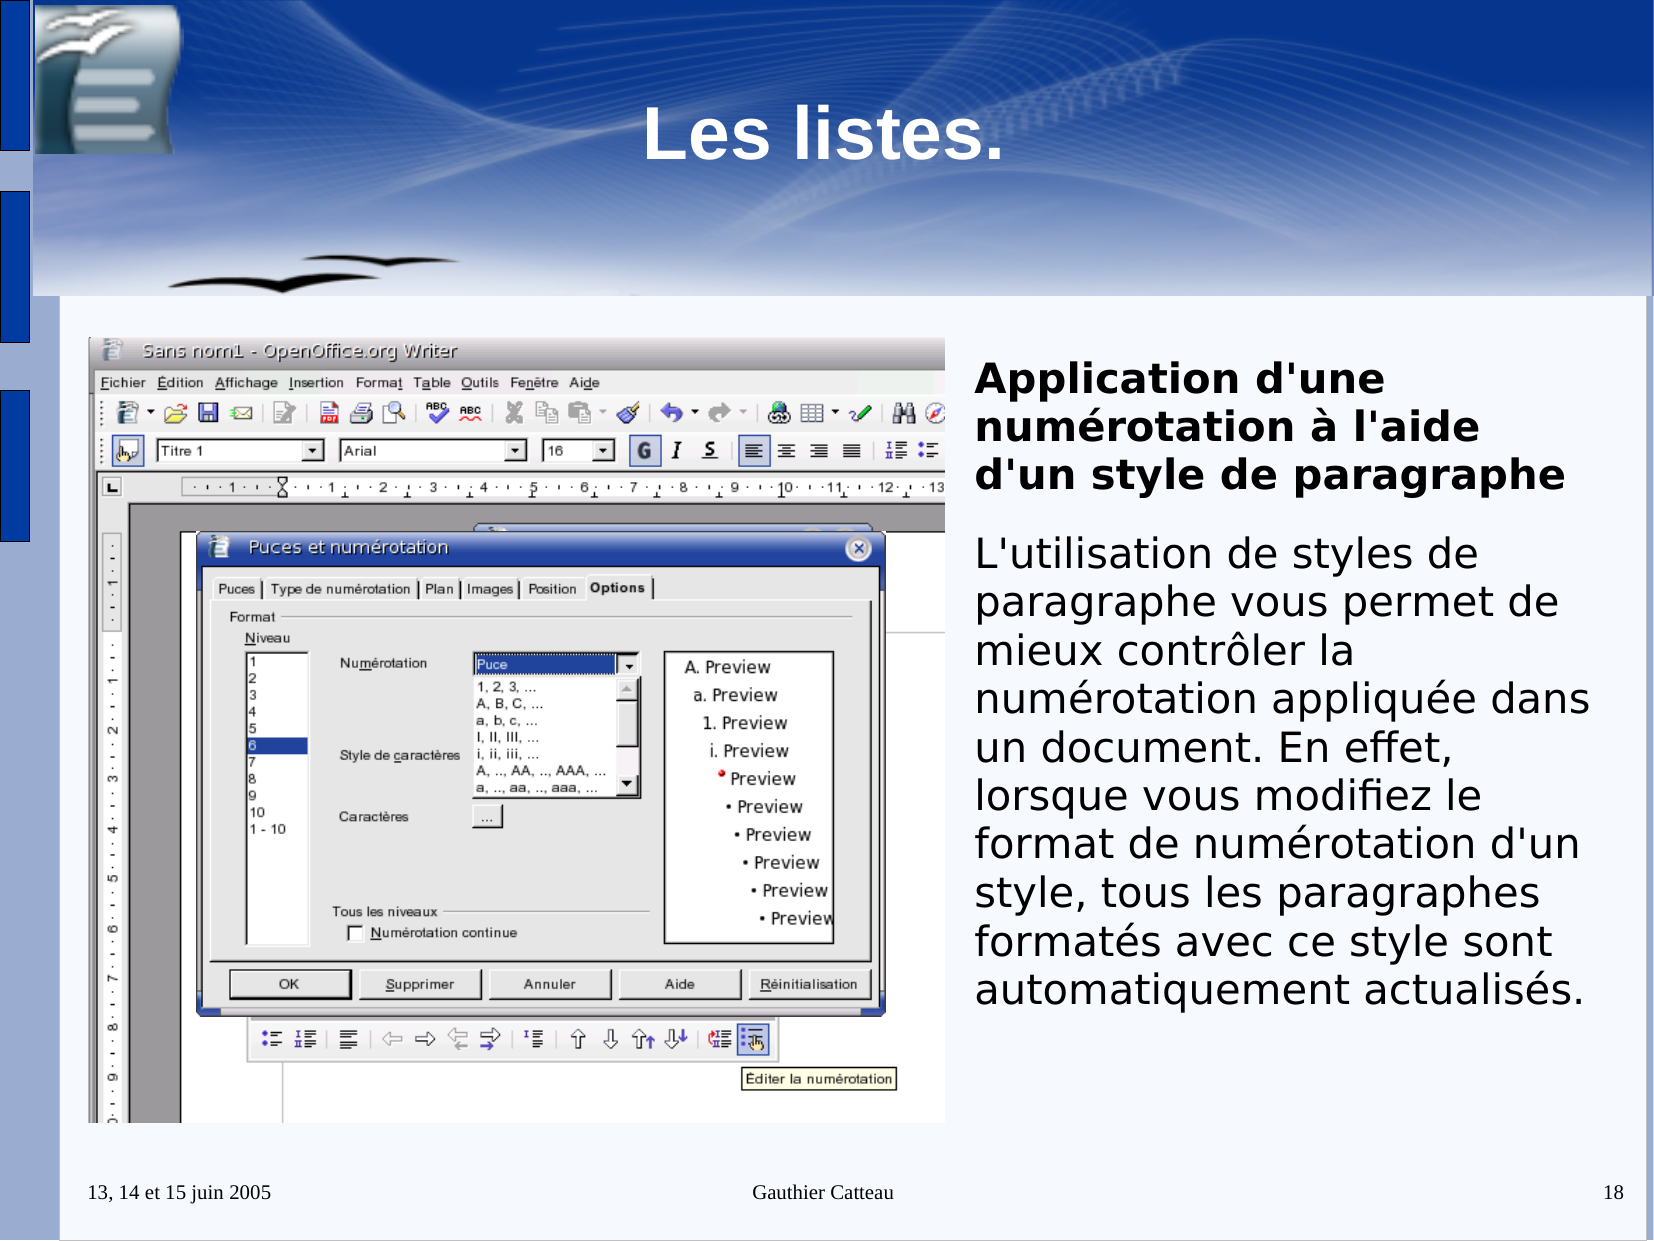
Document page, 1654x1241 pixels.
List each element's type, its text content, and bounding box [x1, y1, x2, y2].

picture [88, 337, 945, 1123]
list Application d'une numérotation à l'aide d'un style de paragraphe L'utilisation de styles de paragraphe vous permet de mieux contrôler la numérotation appliquée dans un document. En effet, lorsque vous modifiez le format de numérotation d'un style, tous les paragraphes formatés avec ce style sont automatiquement actualisés. [974, 354, 1595, 1127]
title Les listes. [118, 29, 1531, 237]
picture [33, 0, 1654, 296]
